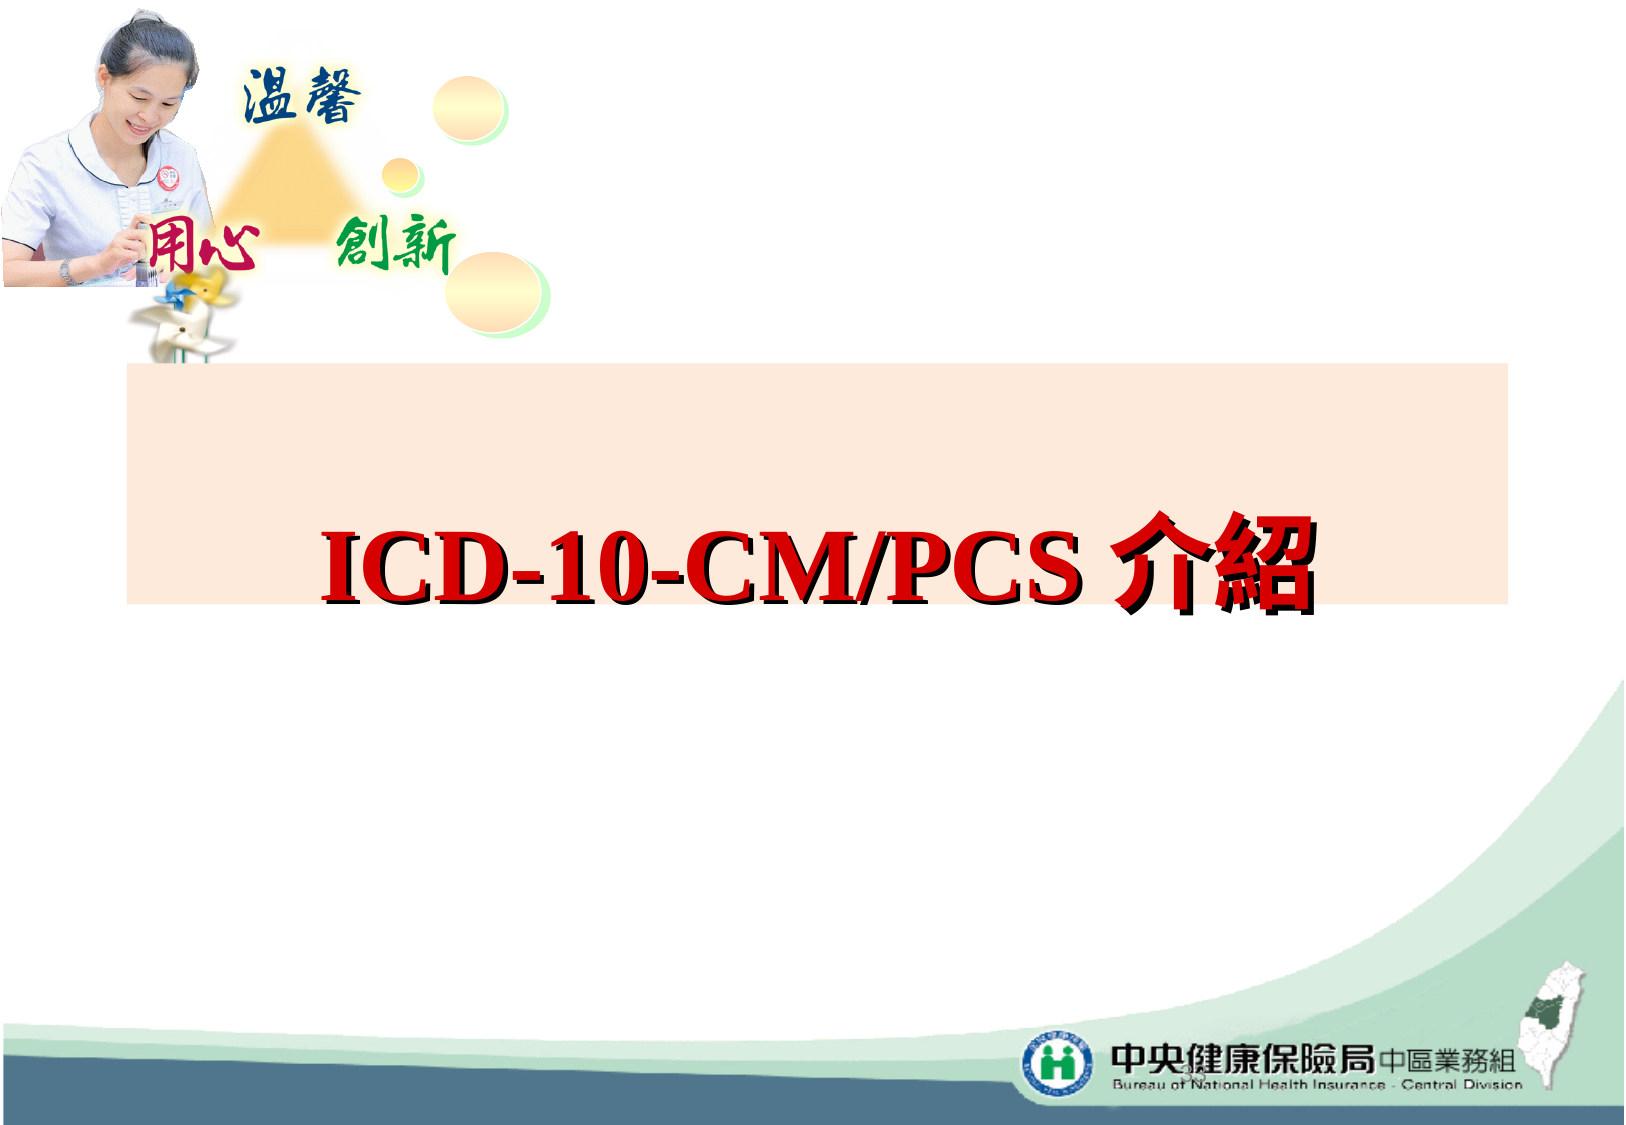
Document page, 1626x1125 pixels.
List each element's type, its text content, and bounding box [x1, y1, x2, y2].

text_box [1164, 1042, 1544, 1103]
title ICD-10-CM/PCS介紹 [126, 363, 1509, 605]
